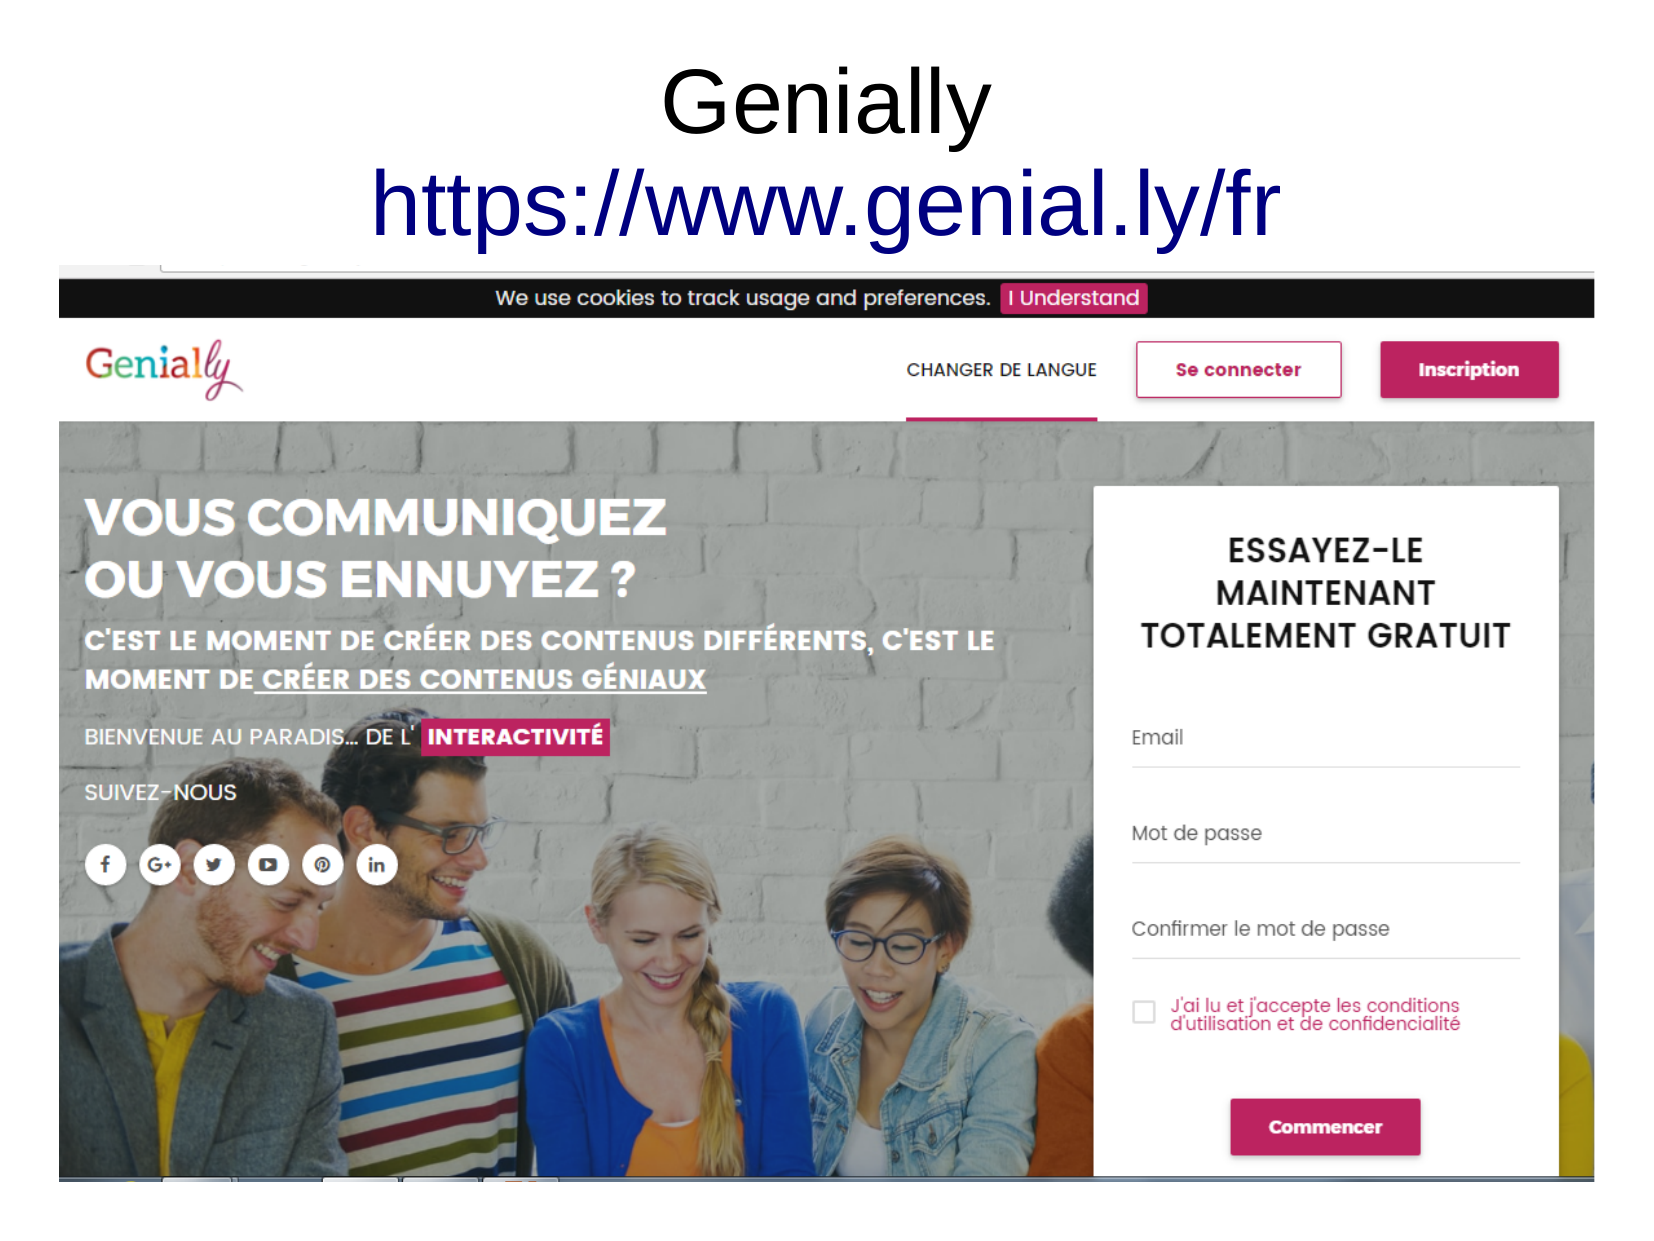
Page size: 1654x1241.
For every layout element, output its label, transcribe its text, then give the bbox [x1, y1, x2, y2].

picture [59, 265, 1595, 1182]
title Genially https://www.genial.ly/fr [82, 49, 1571, 257]
